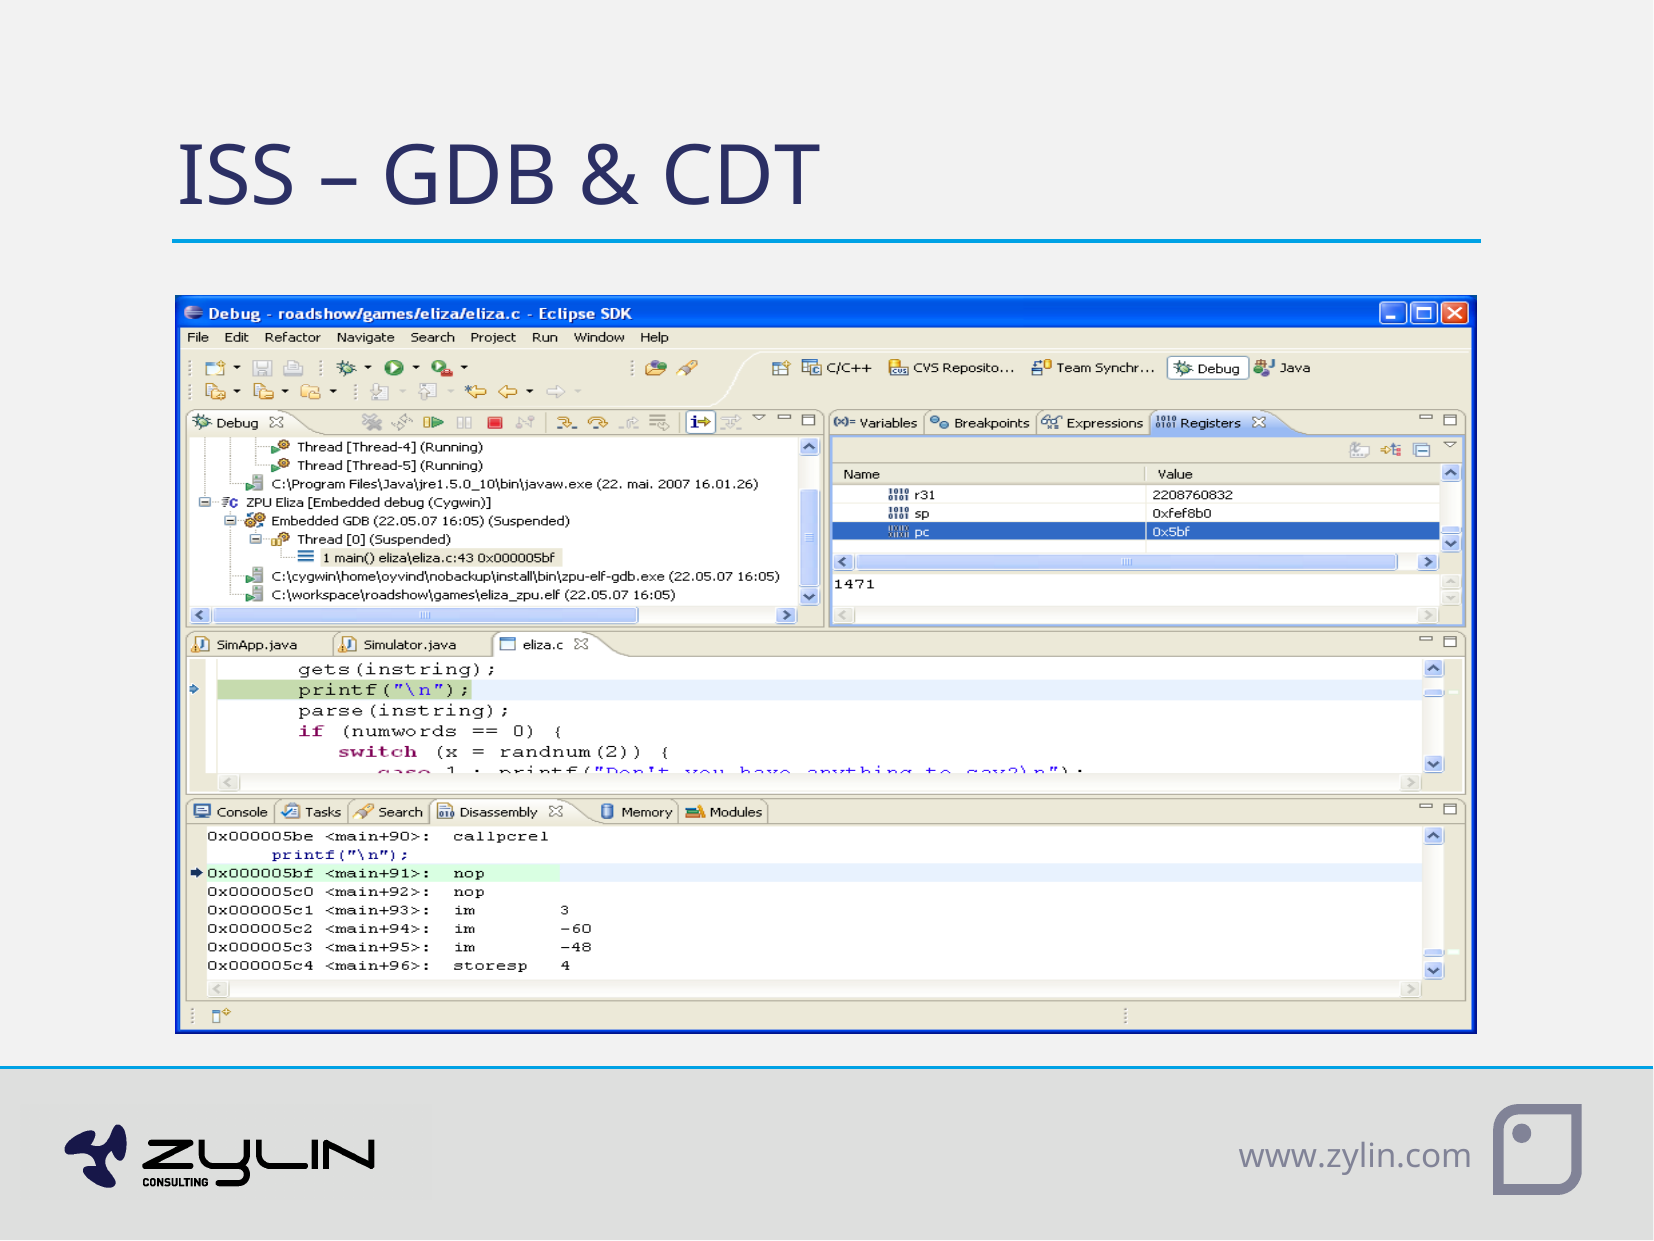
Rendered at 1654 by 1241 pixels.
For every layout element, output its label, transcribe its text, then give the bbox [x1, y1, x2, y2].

picture [175, 295, 1477, 1034]
title ISS – GDB & CDT [177, 122, 1493, 223]
picture [20, 1104, 432, 1200]
